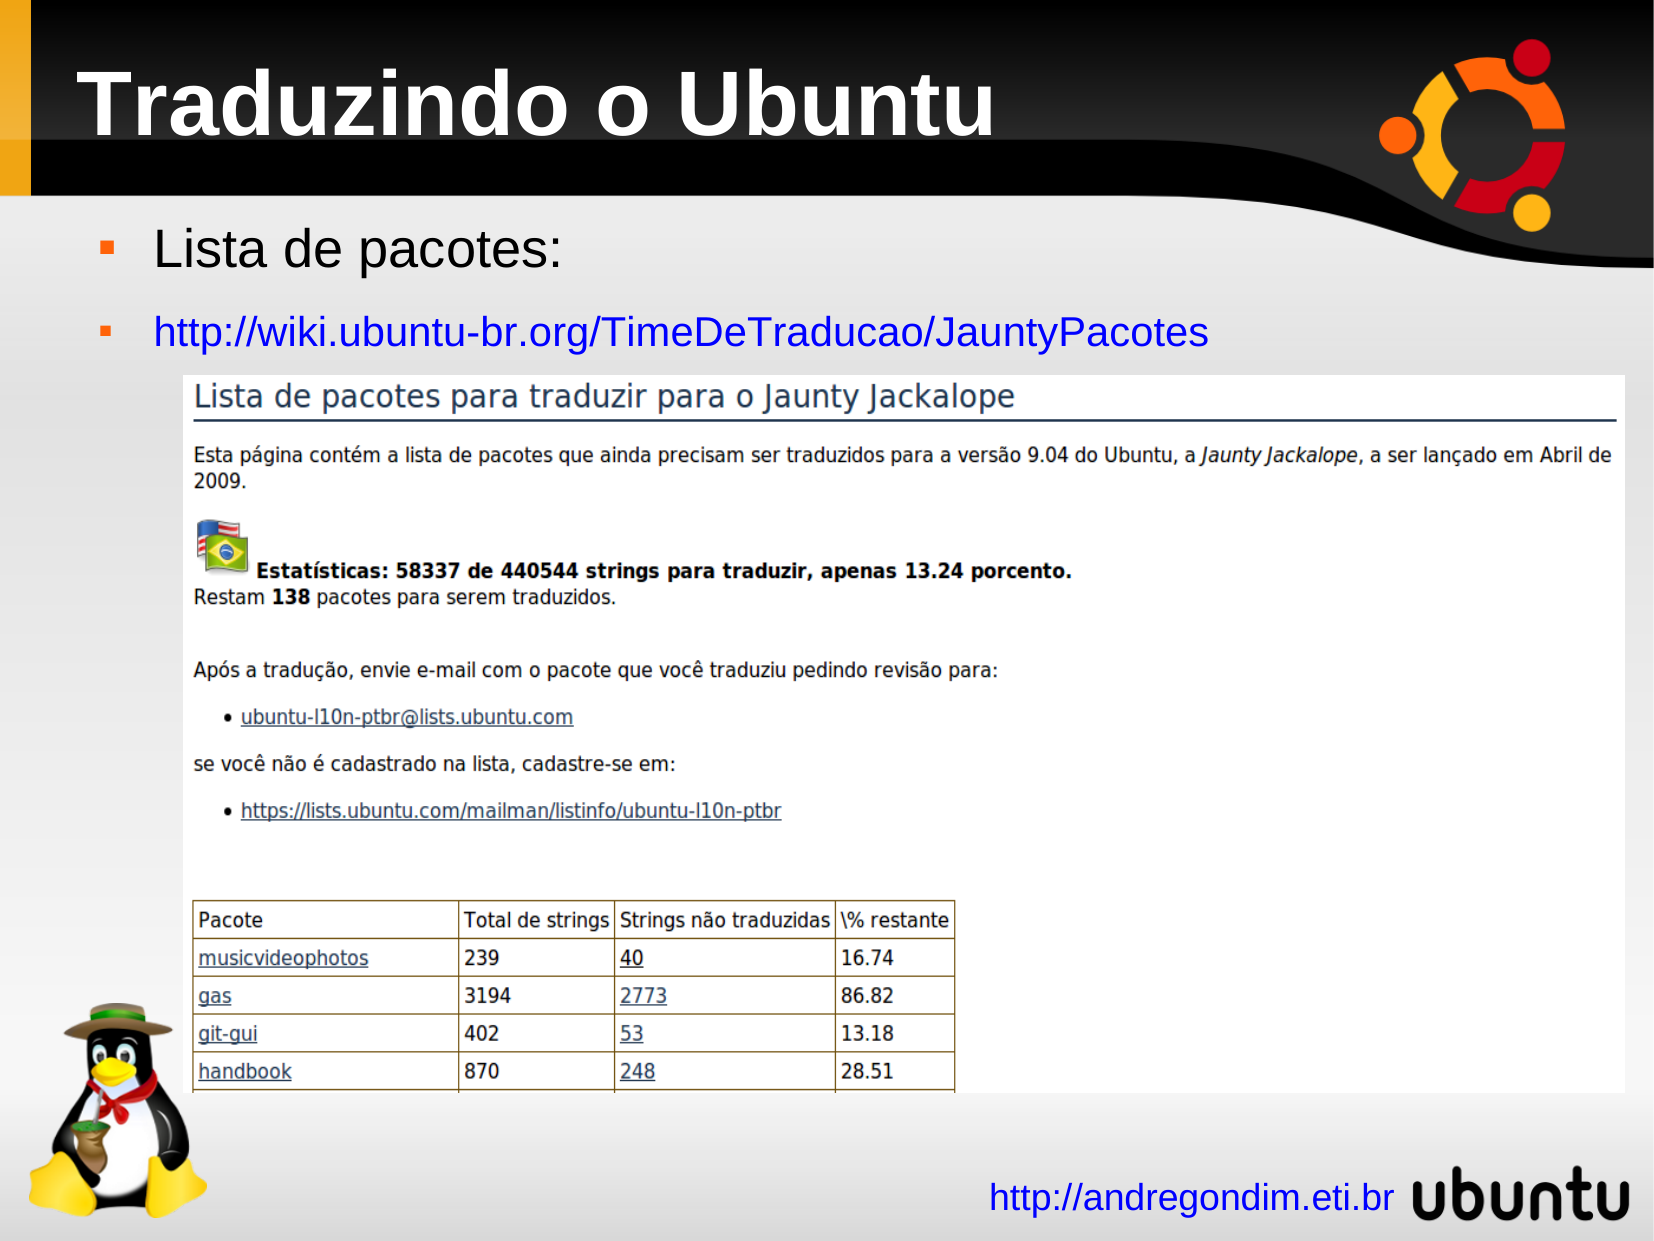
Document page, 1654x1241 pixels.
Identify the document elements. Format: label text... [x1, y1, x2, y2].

title Traduzindo o Ubuntu [76, 7, 1565, 200]
picture [0, 0, 1654, 1241]
list Lista de pacotes: http://wiki.ubuntu-br.org/TimeDeTraducao/JauntyPacotes [82, 218, 1571, 401]
